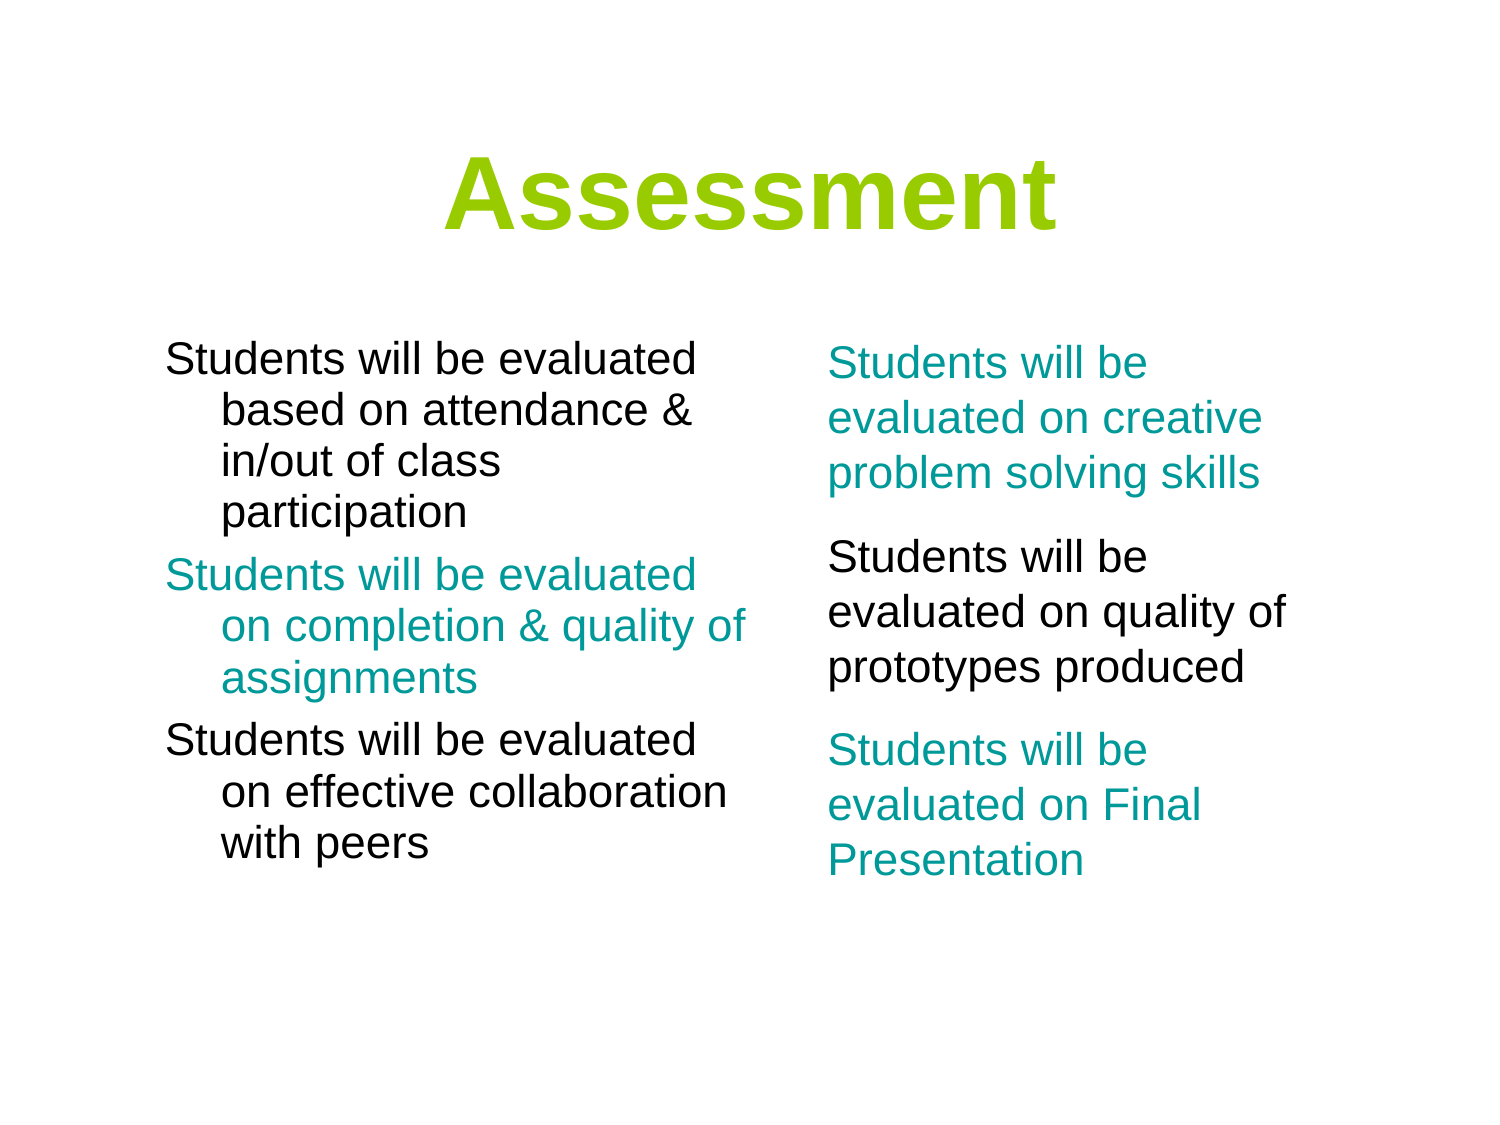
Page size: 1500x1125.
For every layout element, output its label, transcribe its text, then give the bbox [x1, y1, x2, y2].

text_box Students will be evaluated on creative problem solving skills Students will be evaluated on quality of prototypes produced Students will be evaluated on Final Presentation [812, 324, 1351, 893]
title Assessment [112, 99, 1388, 288]
list Students will be evaluated based on attendance & in/out of class participation Students will be evaluated on completion & quality of assignments Students will be evaluated on effective collaboration with peers [149, 324, 775, 1001]
